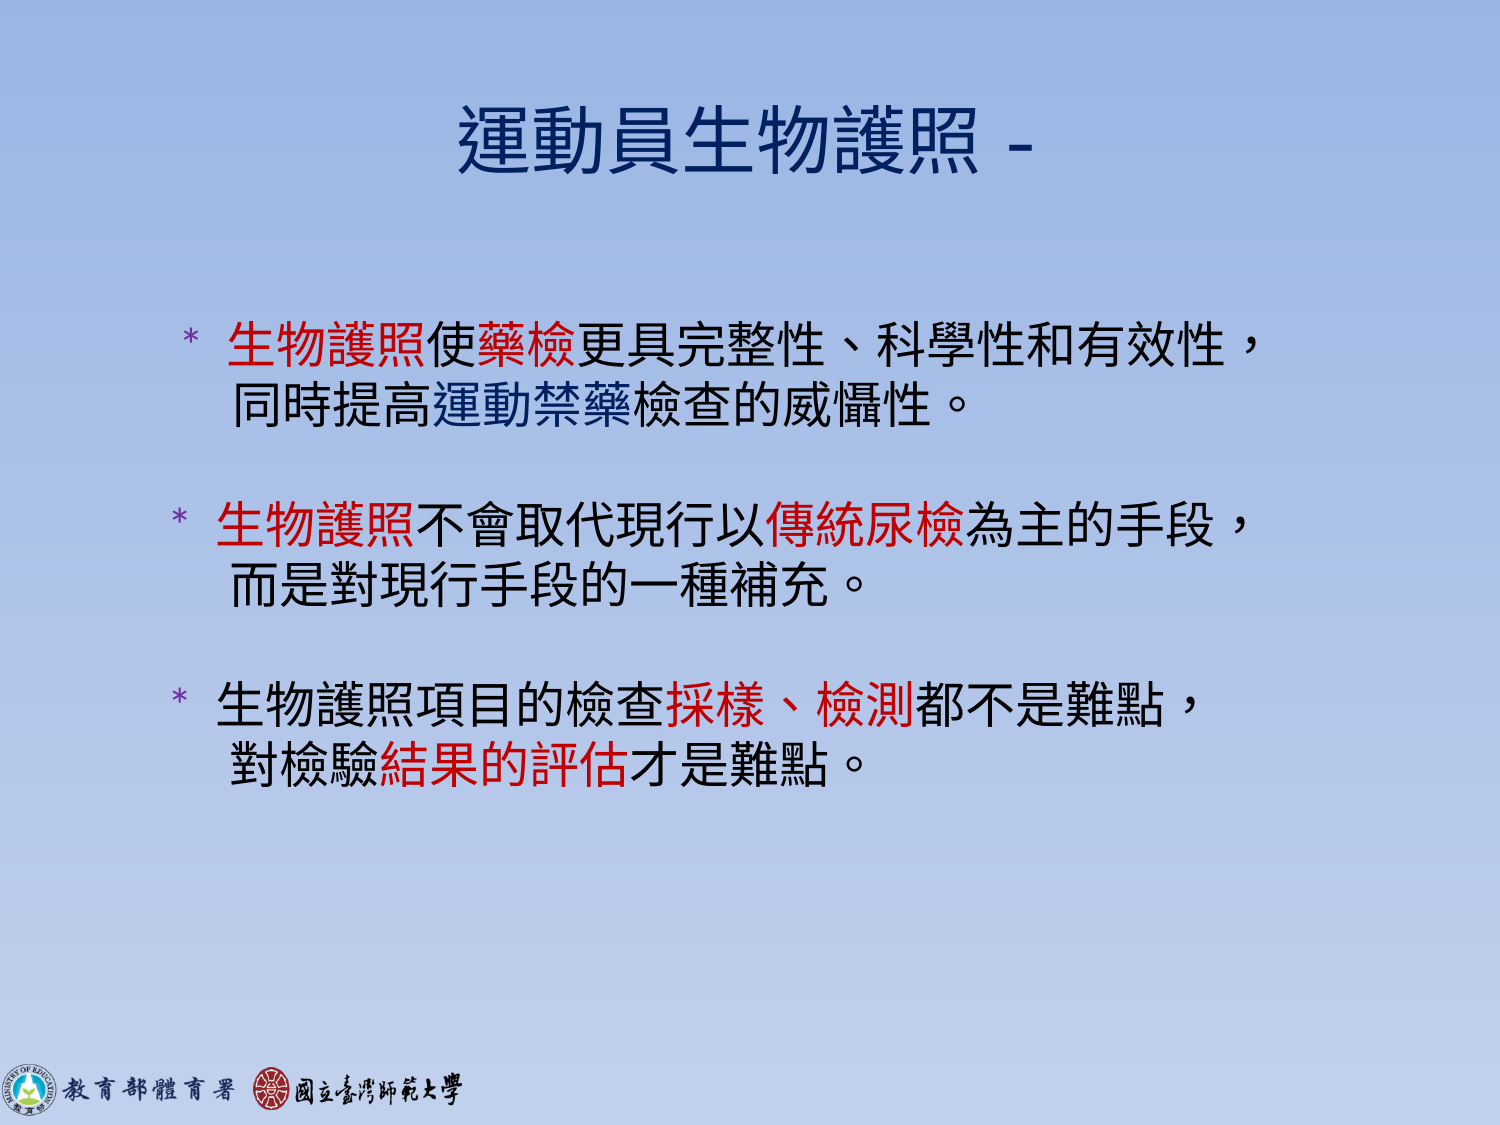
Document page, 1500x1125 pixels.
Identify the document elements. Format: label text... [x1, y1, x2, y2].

text_box * 生物護照使藥檢更具完整性、科學性和有效性， 同時提高運動禁藥檢查的威懾性。 * 生物護照不會取代現行以傳統尿檢為主的手段， 而是對現行手段的一種補充。 * 生物護照項目的檢查採樣、檢測都不是難點， 對檢驗結果的評估才是難點。 [152, 246, 1395, 861]
title 運動員生物護照- [75, 45, 1426, 233]
